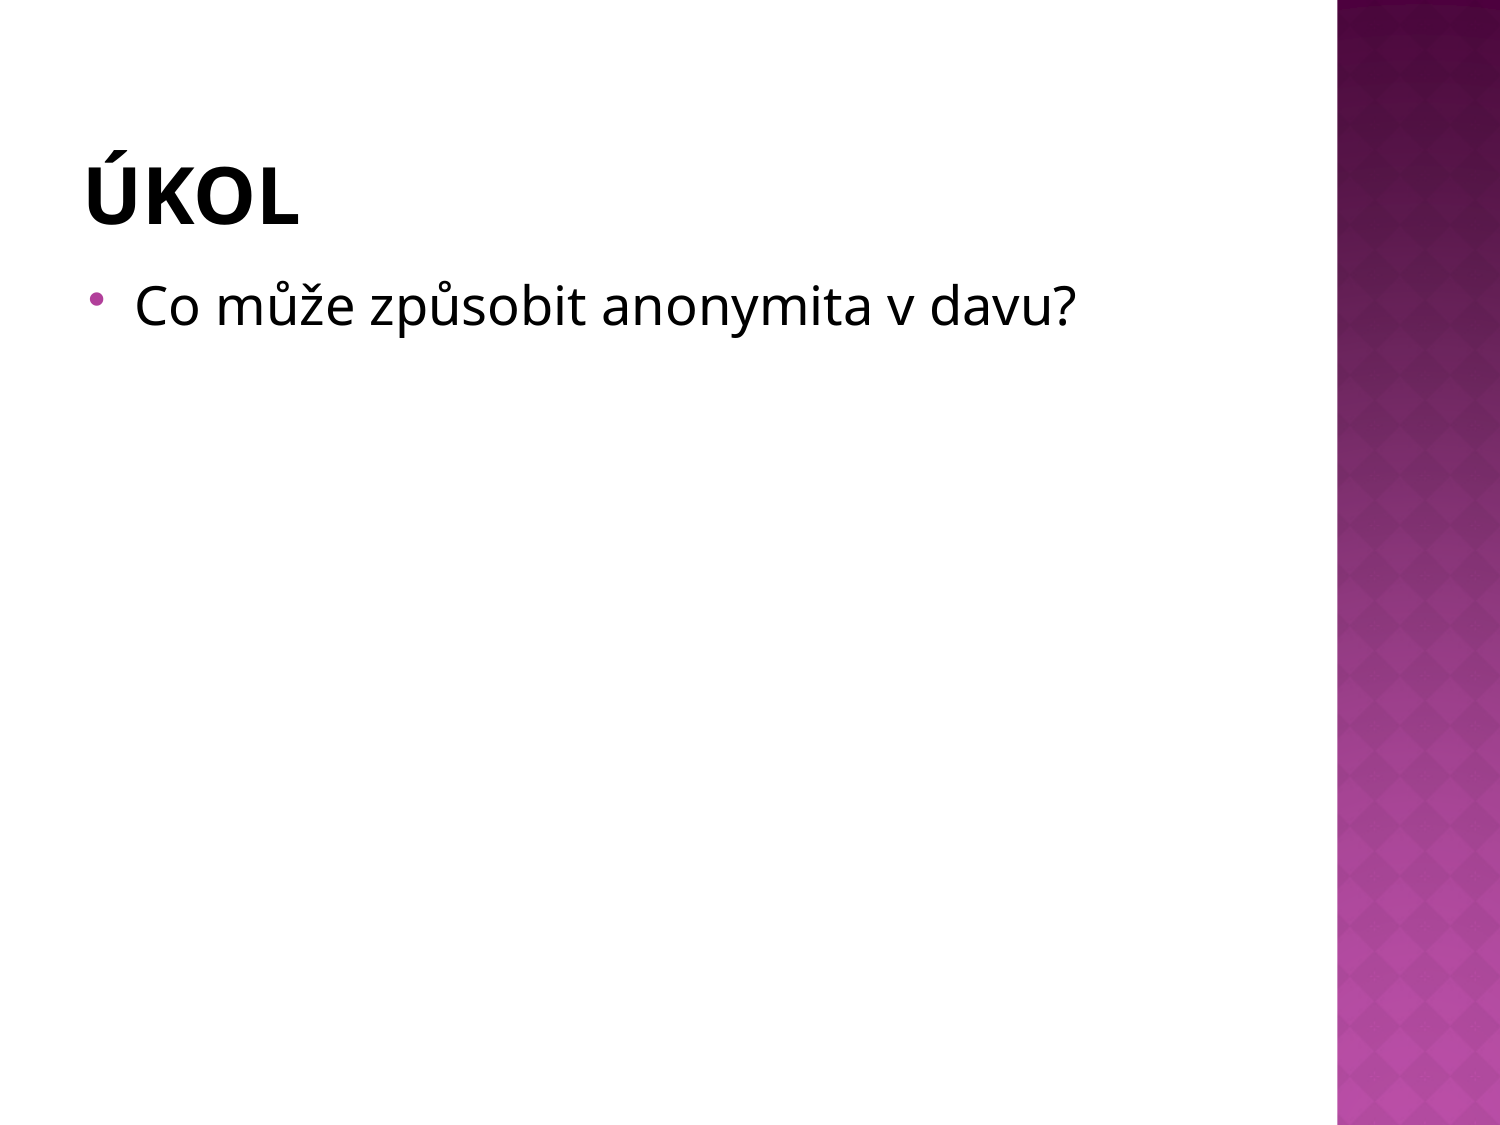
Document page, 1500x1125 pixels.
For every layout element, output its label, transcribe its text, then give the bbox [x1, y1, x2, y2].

title Úkol [75, 52, 1263, 241]
list Co může způsobit anonymita v davu? [75, 264, 1263, 1060]
